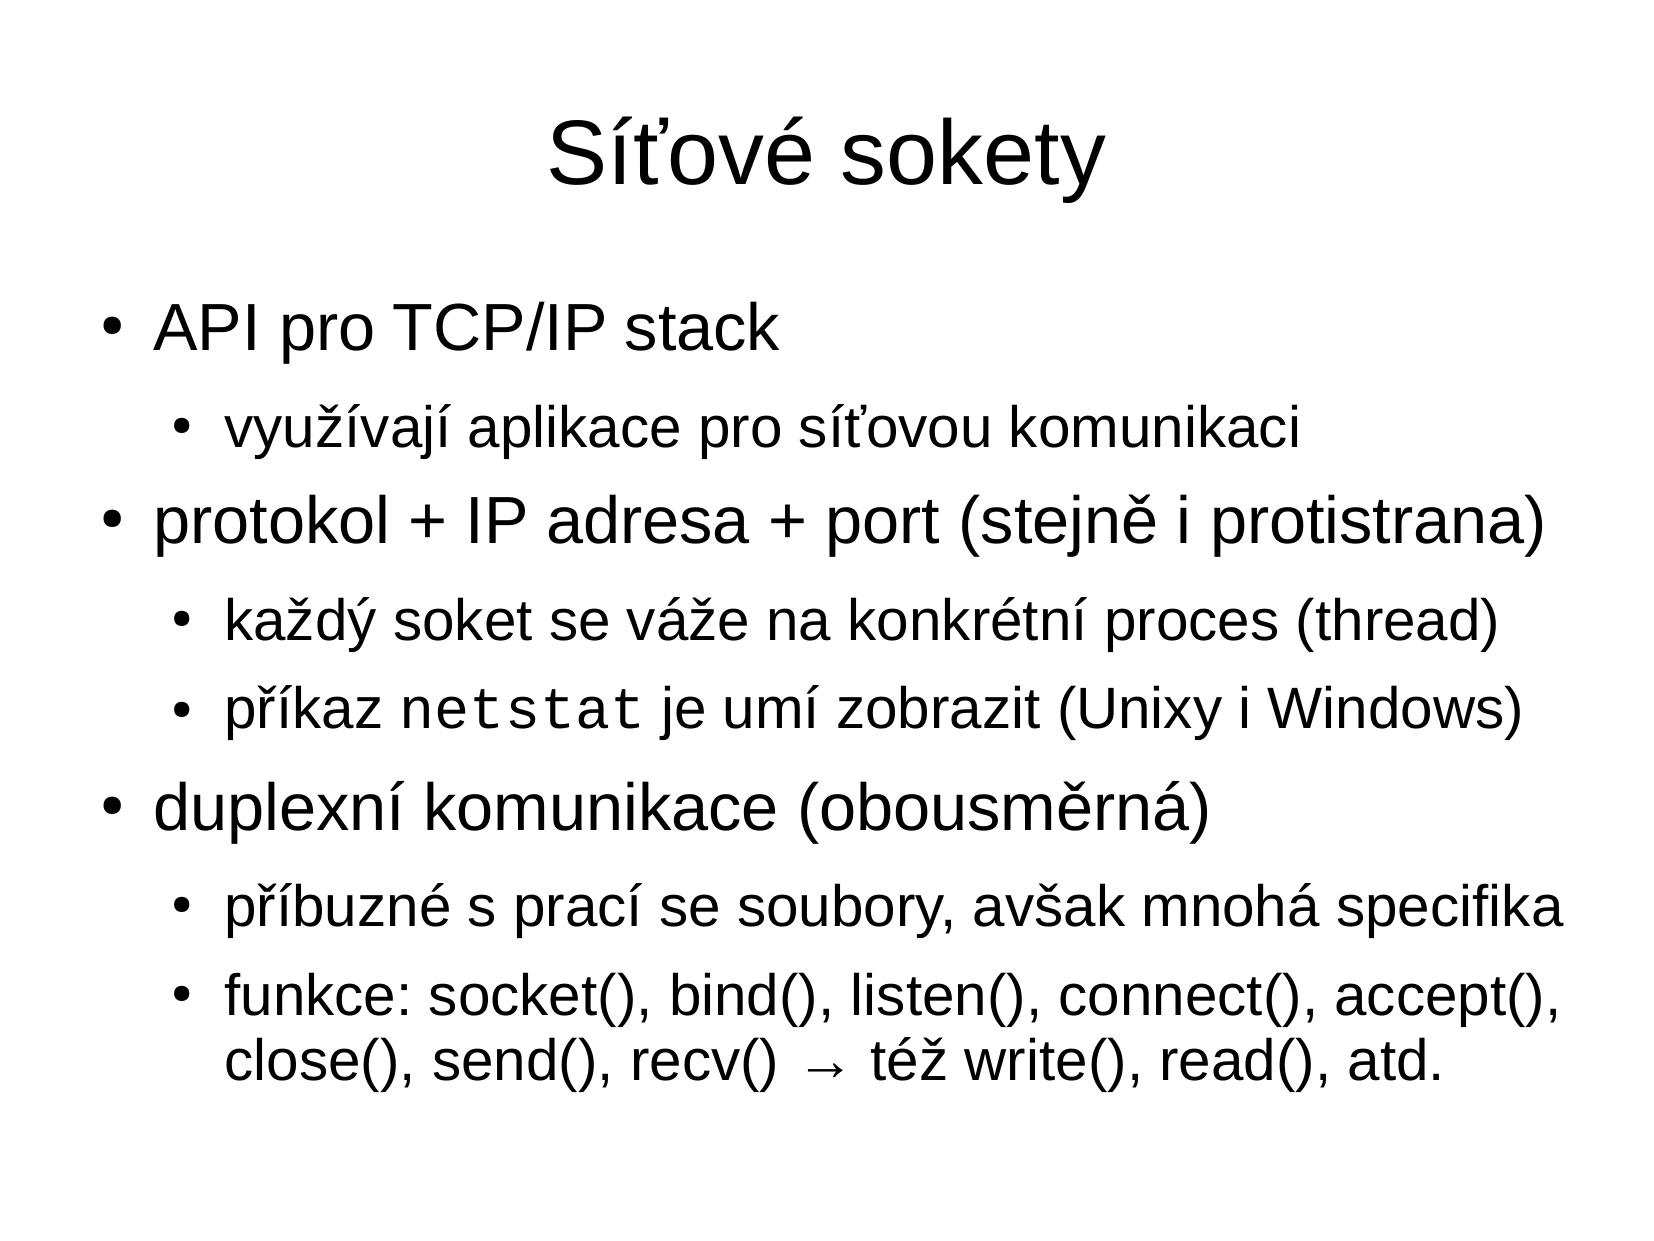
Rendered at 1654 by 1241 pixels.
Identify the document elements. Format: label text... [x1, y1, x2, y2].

title Síťové sokety [82, 56, 1571, 250]
list API pro TCP/IP stack využívají aplikace pro síťovou komunikaci protokol + IP adresa + port (stejně i protistrana) každý soket se váže na konkrétní proces (thread) příkaz netstat je umí zobrazit (Unixy i Windows) duplexní komunikace (obousměrná) příbuzné s prací se soubory, avšak mnohá specifika funkce: socket(), bind(), listen(), connect(), accept(), close(), send(), recv() → též write(), read(), atd. [82, 290, 1571, 1094]
